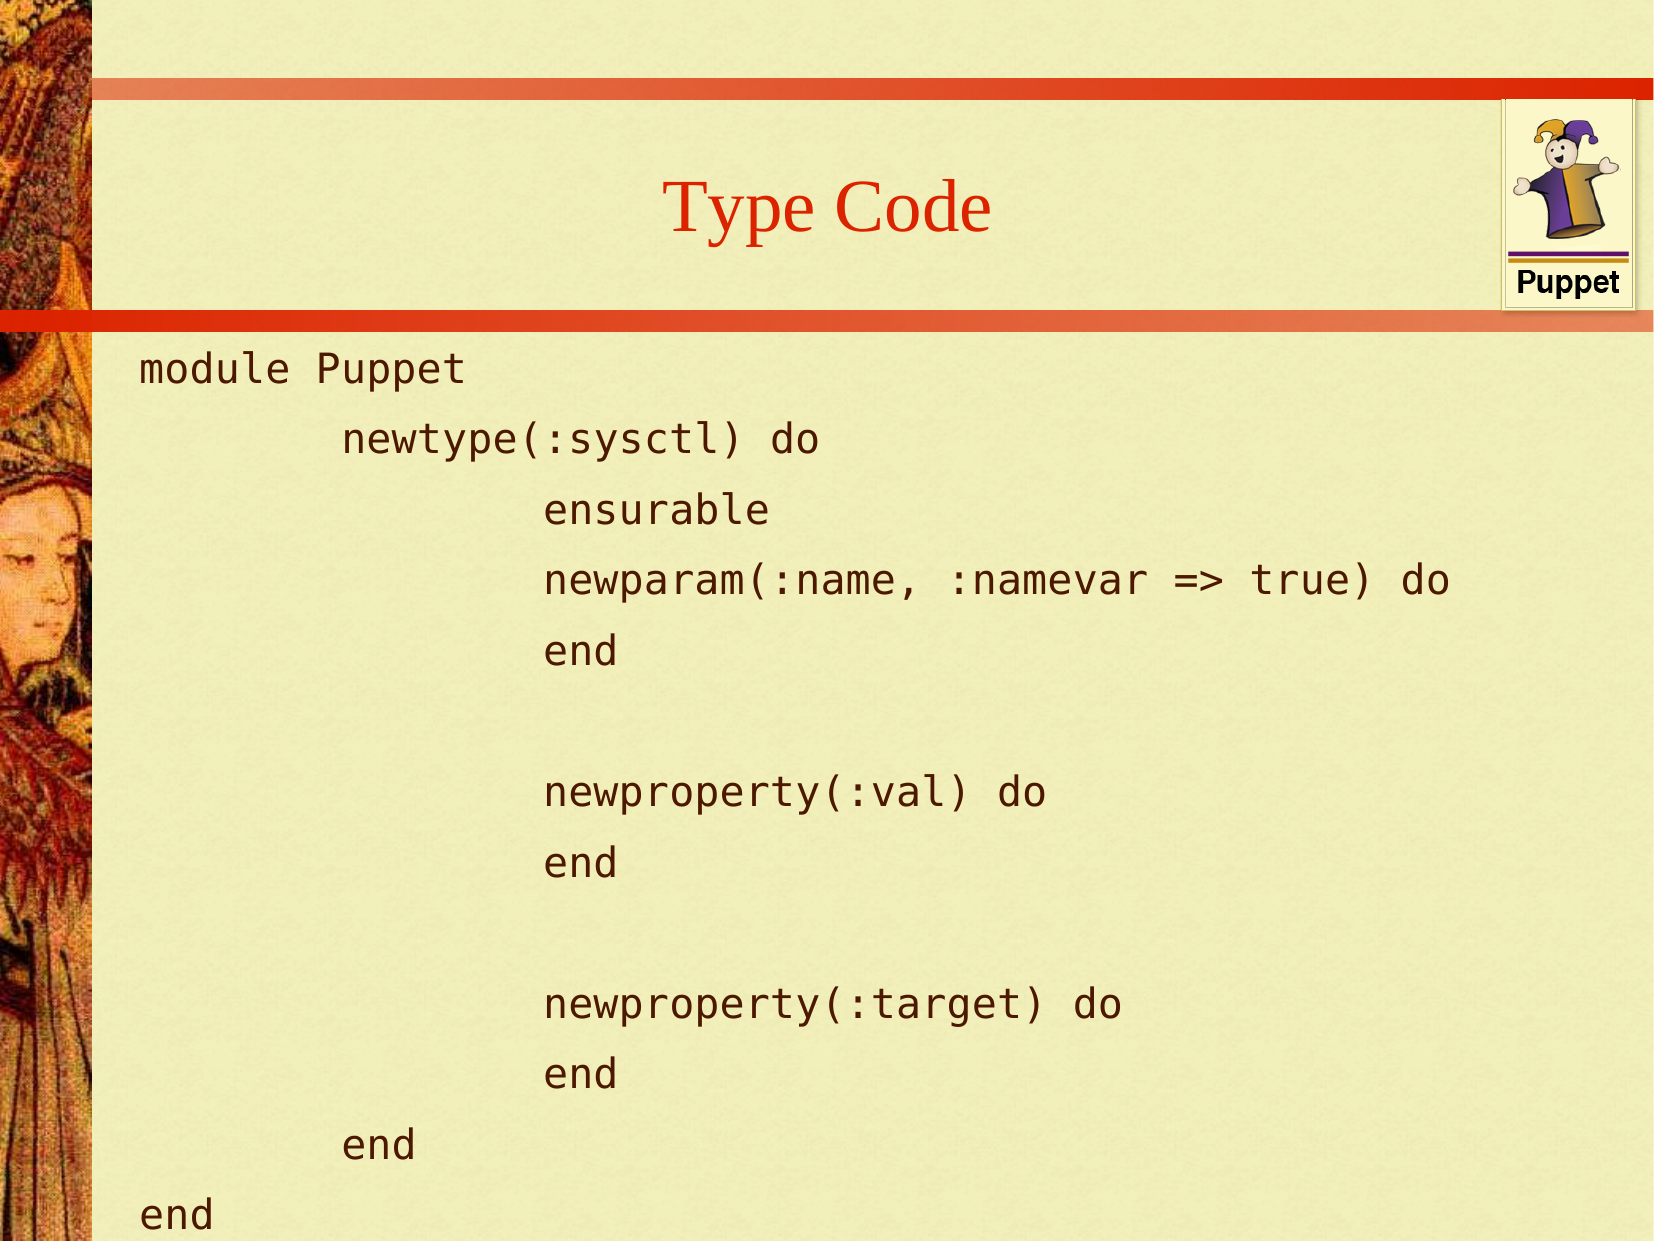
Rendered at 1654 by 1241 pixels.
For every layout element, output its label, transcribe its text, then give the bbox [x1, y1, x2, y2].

picture [0, 0, 1654, 1241]
list module Puppet newtype(:sysctl) do ensurable newparam(:name, :namevar => true) do end newproperty(:val) do end newproperty(:target) do end end end [121, 344, 1534, 1240]
title Type Code [121, 102, 1534, 311]
